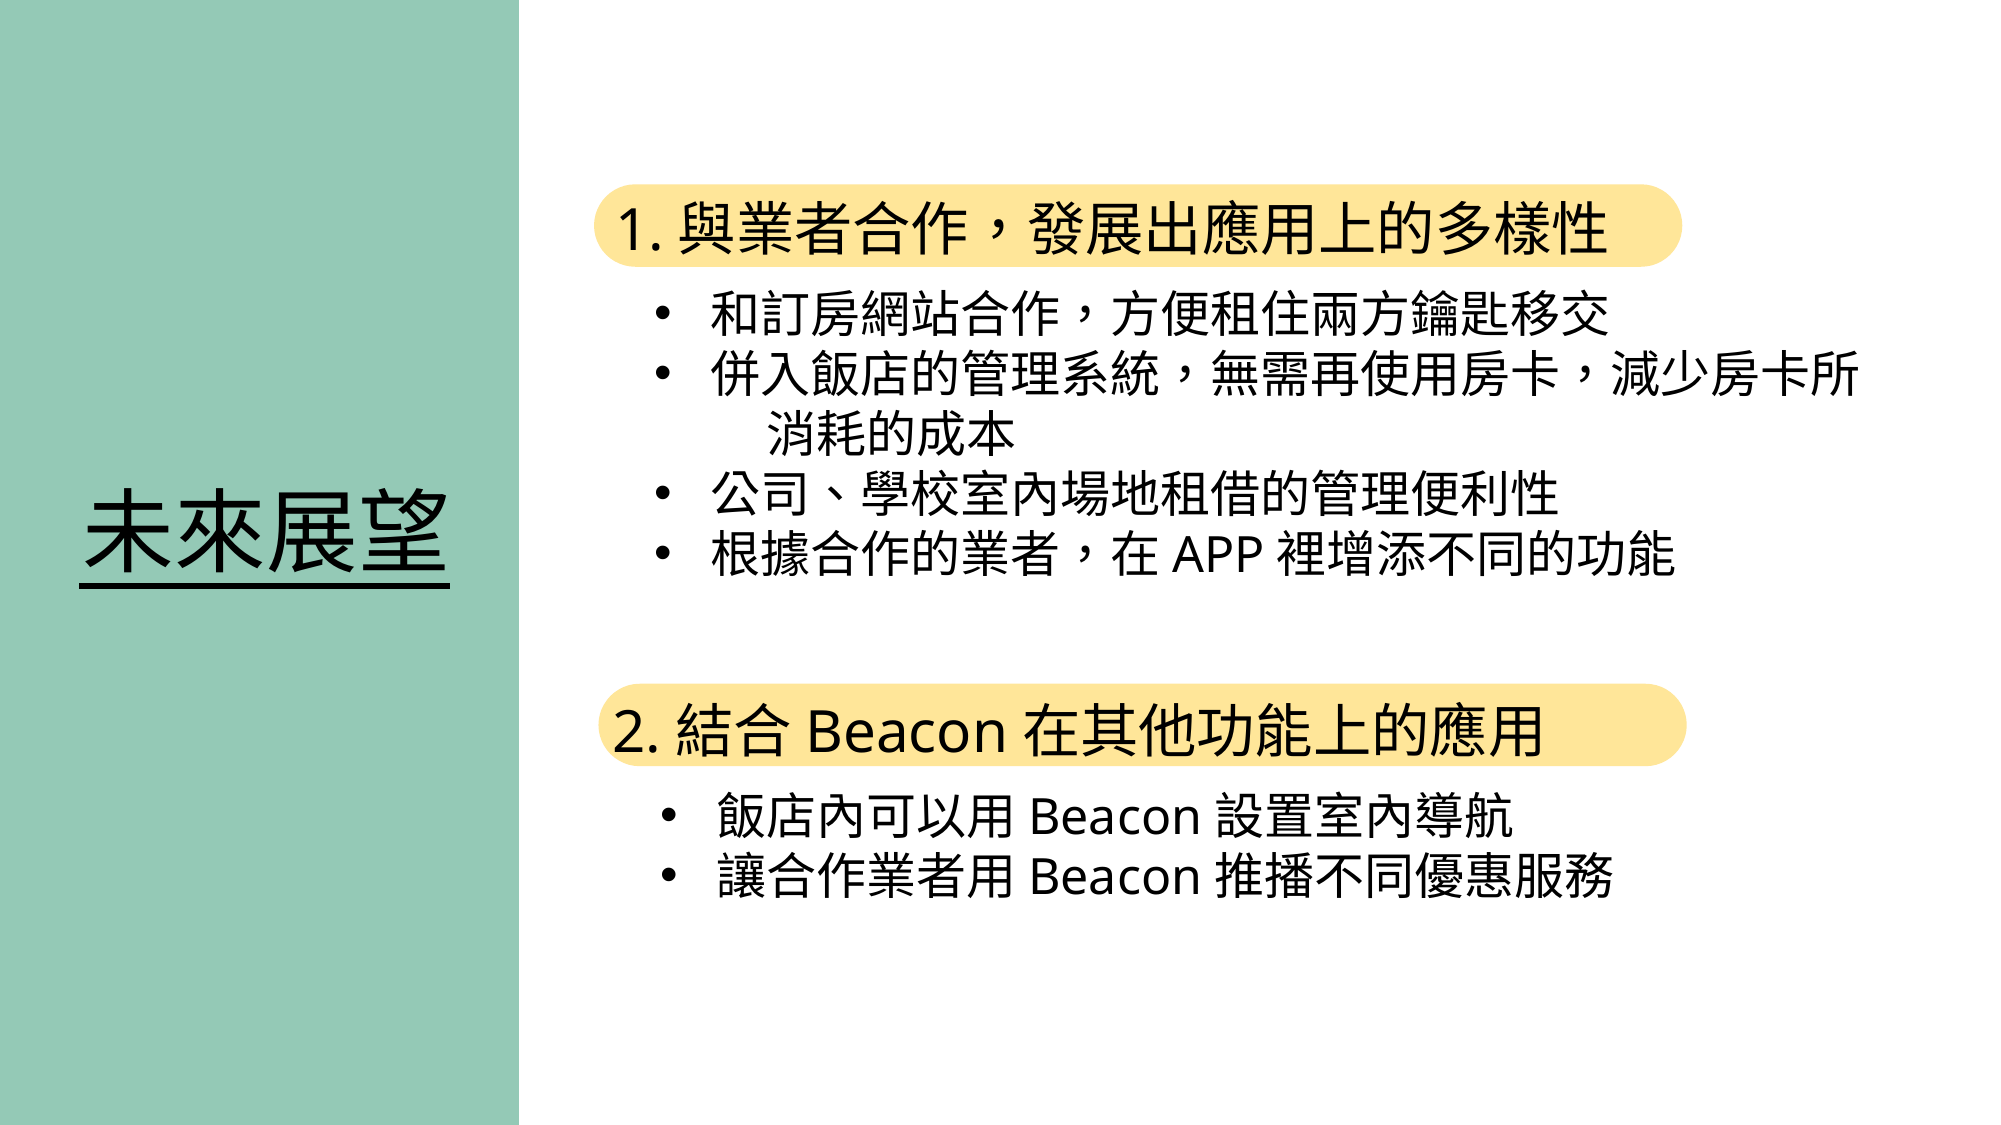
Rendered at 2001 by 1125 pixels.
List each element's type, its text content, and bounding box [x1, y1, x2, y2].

text_box 飯店內可以用Beacon設置室內導航 讓合作業者用Beacon推播不同優惠服務 [645, 776, 1639, 914]
text_box 1.與業者合作，發展出應用上的多樣性 [573, 184, 1652, 271]
text_box 和訂房網站合作，方便租住兩方鑰匙移交 併入飯店的管理系統，無需再使用房卡，減少房卡所消耗的成本 公司、學校室內場地租借的管理便利性 根據合作的業者，在APP裡增添不同的功能 [639, 274, 1900, 593]
text_box 未來展望 [42, 466, 491, 593]
text_box 2.結合Beacon在其他功能上的應用 [564, 686, 1595, 773]
text_box [0, 0, 519, 1125]
text_box [1652, 185, 1683, 266]
text_box [626, 683, 1687, 767]
